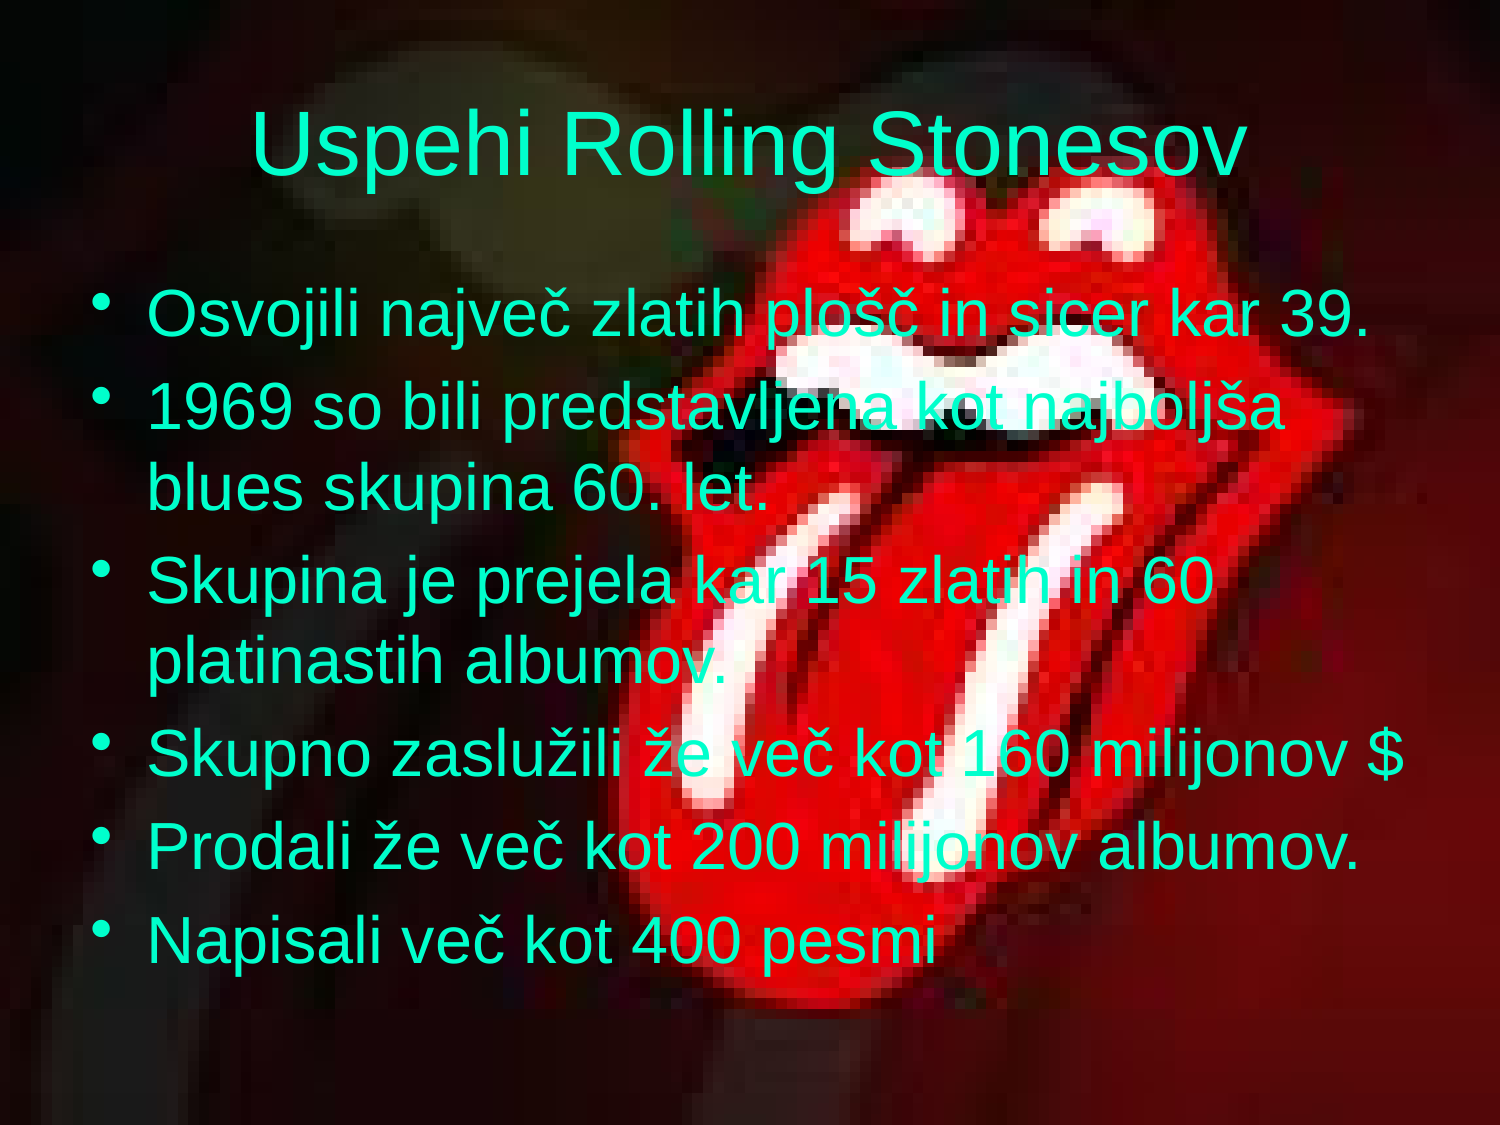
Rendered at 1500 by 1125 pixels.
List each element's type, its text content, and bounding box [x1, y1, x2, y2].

list Osvojili največ zlatih plošč in sicer kar 39. 1969 so bili predstavljena kot najboljša blues skupina 60. let. Skupina je prejela kar 15 zlatih in 60 platinastih albumov. Skupno zaslužili že več kot 160 milijonov $ Prodali že več kot 200 milijonov albumov. Napisali več kot 400 pesmi [75, 262, 1425, 1005]
title Uspehi Rolling Stonesov [75, 45, 1425, 233]
picture [0, 0, 1500, 1125]
